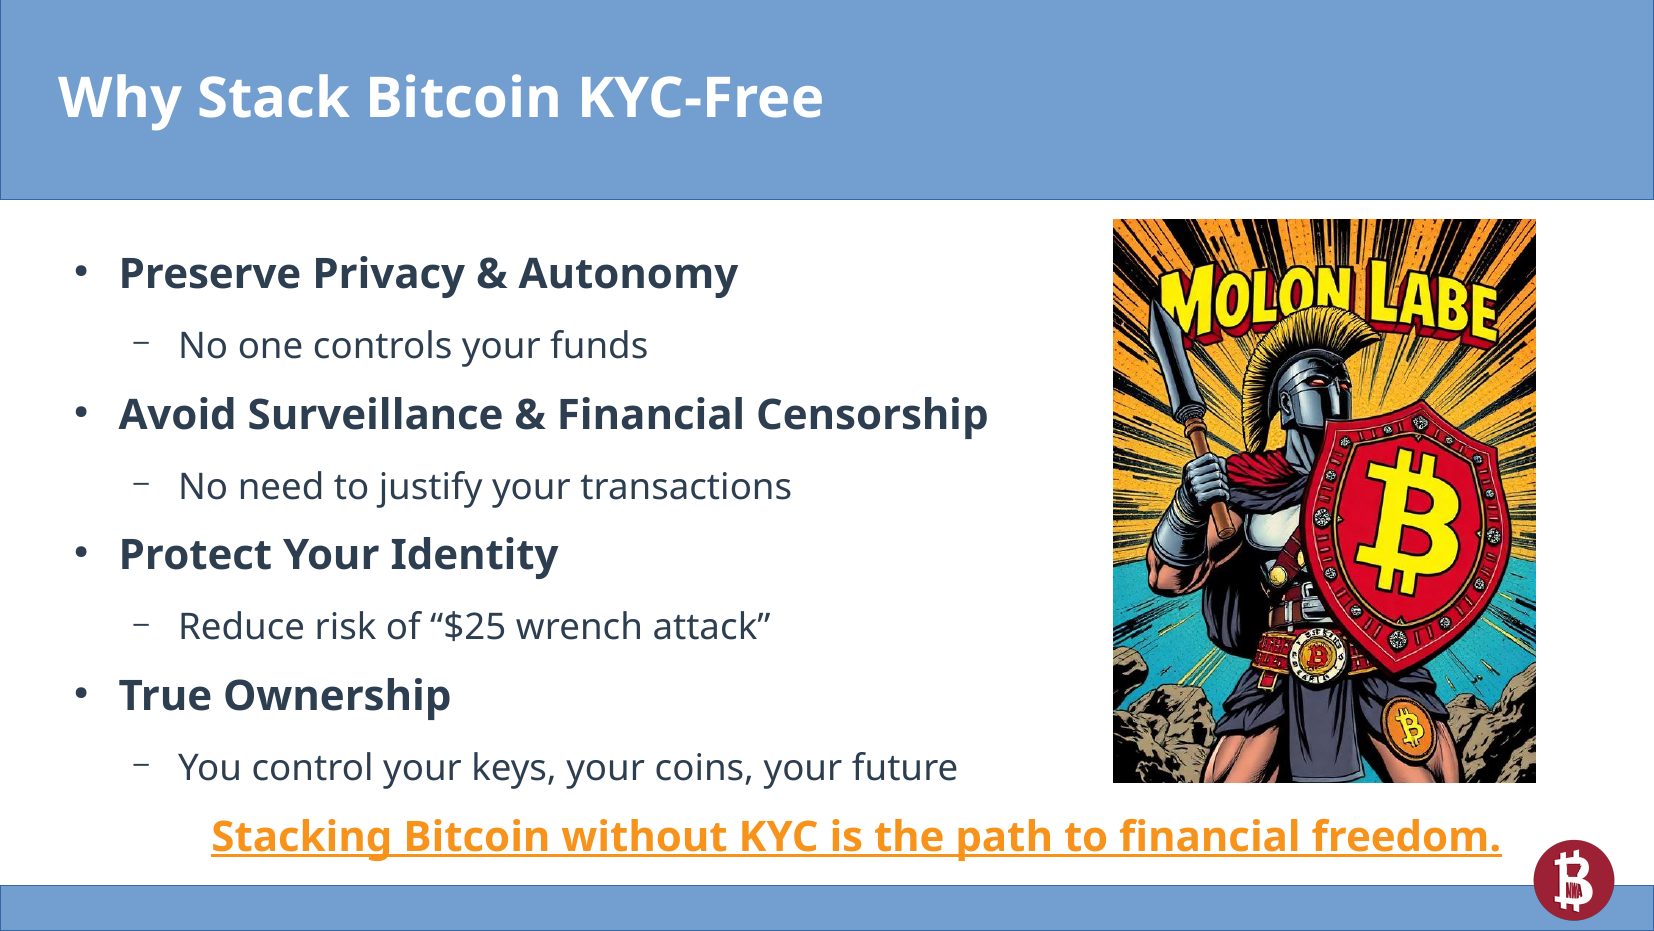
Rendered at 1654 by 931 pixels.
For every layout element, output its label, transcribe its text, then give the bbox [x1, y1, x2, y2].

picture [1500, 806, 1648, 931]
picture [1113, 219, 1536, 783]
list Preserve Privacy & Autonomy No one controls your funds Avoid Surveillance & Financial Censorship No need to justify your transactions Protect Your Identity Reduce risk of “$25 wrench attack” True Ownership You control your keys, your coins, your future Stacking Bitcoin without KYC is the path to financial freedom. [59, 243, 1595, 864]
title Why Stack Bitcoin KYC-Free [59, 37, 1595, 155]
